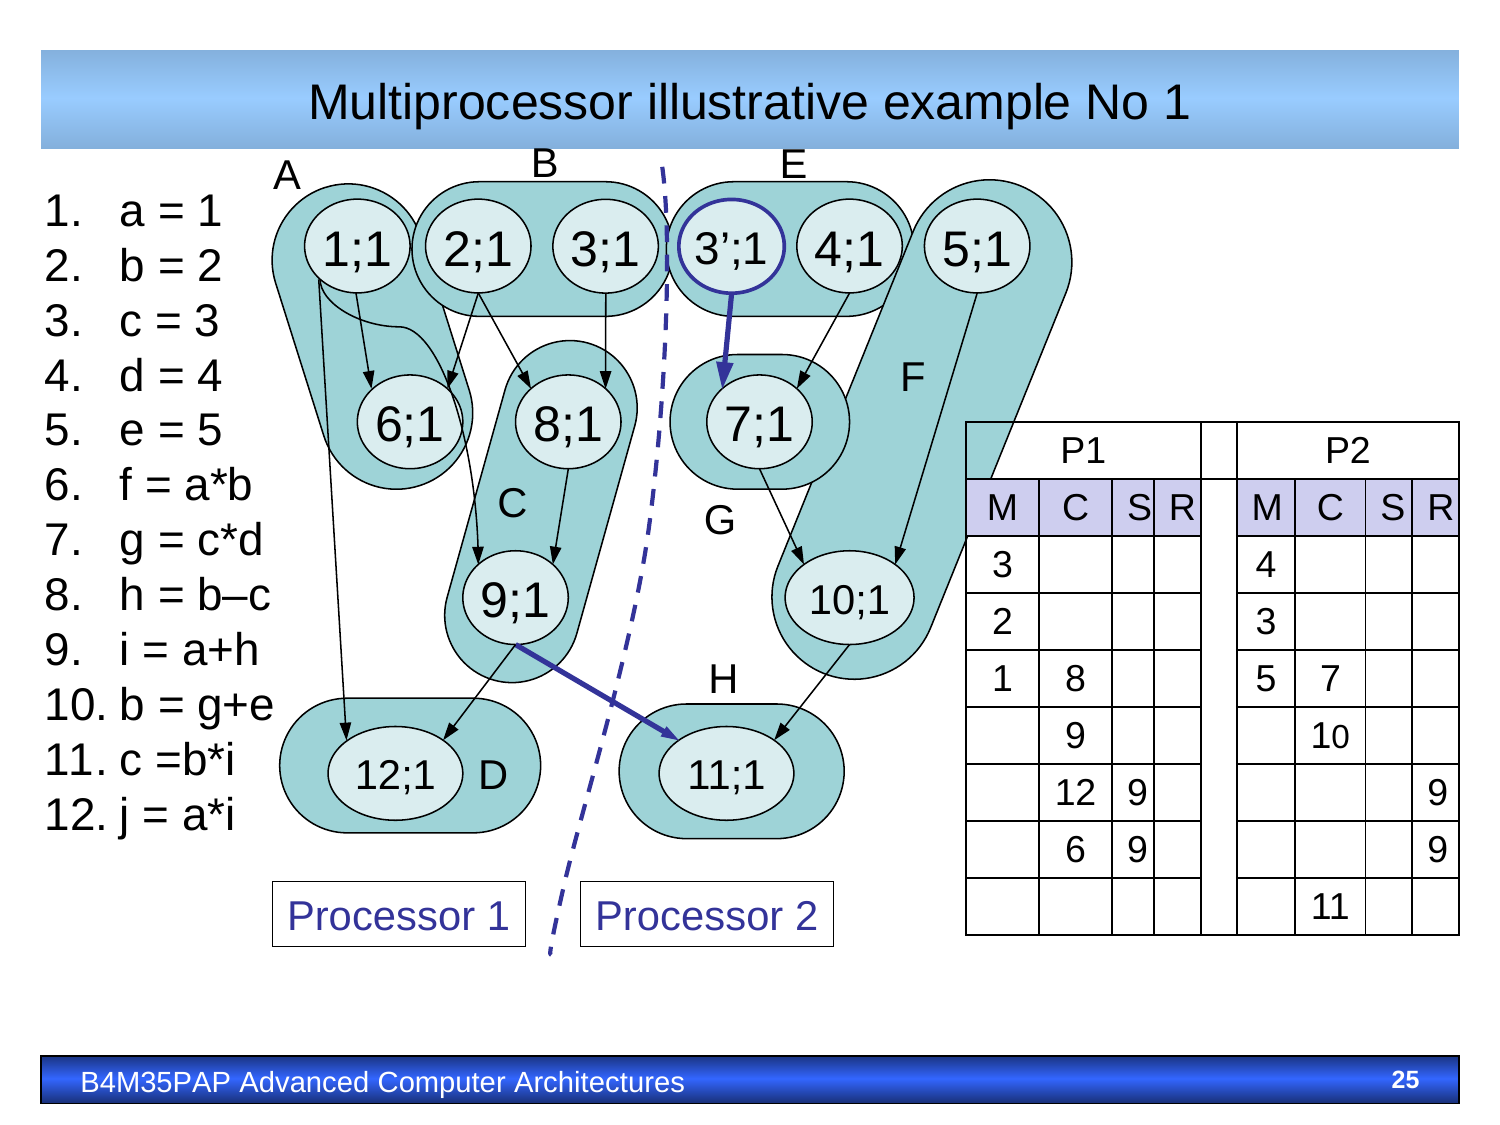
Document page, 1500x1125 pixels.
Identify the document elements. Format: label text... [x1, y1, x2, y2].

text_box 1;1 [304, 199, 411, 293]
table_cell 4 [1238, 537, 1294, 592]
table_cell [967, 822, 1038, 877]
table_cell [1040, 594, 1111, 649]
table_cell [1366, 879, 1411, 934]
text_box 4;1 [796, 199, 903, 293]
text_box 8;1 [515, 374, 622, 469]
table_cell [1155, 708, 1200, 763]
table_header P2 [1238, 423, 1458, 478]
table_cell 10 [1296, 708, 1365, 763]
text_box Processor 2 [580, 881, 834, 947]
table_cell [1113, 879, 1153, 934]
text_box [722, 294, 732, 389]
text_box F [885, 342, 941, 408]
text_box D [463, 740, 524, 806]
table_cell 9 [1413, 822, 1458, 877]
table_cell M [1238, 480, 1294, 535]
text_box [774, 644, 850, 741]
table_cell [1040, 537, 1111, 592]
table_cell [1413, 594, 1458, 649]
text_box E [764, 129, 823, 195]
table_cell [1113, 708, 1153, 763]
table_cell C [1040, 480, 1111, 535]
text_box 3’;1 [678, 199, 785, 294]
table_cell [1238, 708, 1294, 763]
table_cell [1413, 708, 1458, 763]
text_box H [693, 644, 754, 710]
table_header P1 [967, 423, 1200, 478]
table_cell [1155, 879, 1200, 934]
table_cell [1413, 879, 1458, 934]
text_box 5;1 [924, 199, 1030, 293]
table_cell [1202, 480, 1236, 934]
table_cell 7 [1296, 651, 1365, 706]
text_box 6;1 [357, 374, 463, 469]
text_box A [258, 140, 316, 206]
text_box 7;1 [706, 374, 813, 469]
title Multiprocessor illustrative example No 1 [41, 50, 1459, 149]
table_cell [967, 879, 1038, 934]
table_cell [1113, 594, 1153, 649]
table_cell [1366, 537, 1411, 592]
table_cell [1296, 594, 1365, 649]
table_cell [1040, 879, 1111, 934]
table_cell [1155, 822, 1200, 877]
table_cell [967, 765, 1038, 820]
table_cell [1366, 708, 1411, 763]
table_cell [1238, 879, 1294, 934]
table_cell M [967, 480, 1038, 535]
text_box [318, 279, 347, 741]
table_cell R [1155, 480, 1200, 535]
table_cell 3 [967, 537, 1038, 592]
table_cell S [1366, 480, 1411, 535]
text_box 9;1 [462, 550, 569, 645]
table_cell 12 [1040, 765, 1111, 820]
table_cell 9 [1113, 822, 1153, 877]
table_cell [1113, 537, 1153, 592]
table_cell [1238, 765, 1294, 820]
text_box [447, 292, 532, 389]
table_cell [1155, 594, 1200, 649]
text_box Processor 1 [272, 881, 526, 947]
table_cell [1296, 822, 1365, 877]
text_box 3;1 [552, 199, 659, 294]
list a = 1 b = 2 c = 3 d = 4 e = 5 f = a*b g = c*d h = b–c i = a+h b = g+e c =b*i j = a*i [29, 172, 1465, 1000]
table_cell 2 [967, 594, 1038, 649]
table_cell 5 [1238, 651, 1294, 706]
table_cell [1296, 765, 1365, 820]
table_cell S [1113, 480, 1153, 535]
table_cell [1155, 765, 1200, 820]
text_box 10;1 [785, 550, 915, 645]
table_cell [1238, 822, 1294, 877]
table_cell 11 [1296, 879, 1365, 934]
table_cell [1155, 651, 1200, 706]
table_cell [1296, 537, 1365, 592]
table_cell [1366, 651, 1411, 706]
text_box 2;1 [425, 199, 532, 293]
text_box [355, 292, 372, 389]
text_box 12;1 [328, 726, 463, 821]
table_cell [1366, 822, 1411, 877]
table_cell [1155, 537, 1200, 592]
table_cell [1366, 594, 1411, 649]
table_cell 9 [1113, 765, 1153, 820]
text_box [615, 702, 679, 741]
table_cell 1 [967, 651, 1038, 706]
table_cell 3 [1238, 594, 1294, 649]
text_box B [515, 128, 574, 194]
table_header [1202, 423, 1236, 478]
table_cell 9 [1413, 765, 1458, 820]
text_box G [688, 485, 752, 550]
text_box [759, 468, 804, 565]
table_cell [967, 708, 1038, 763]
text_box C [482, 468, 543, 534]
table_cell [1113, 651, 1153, 706]
table_cell R [1413, 480, 1458, 535]
text_box [443, 644, 610, 741]
text_box 11;1 [659, 726, 794, 821]
table_cell [1413, 537, 1458, 592]
text_box [552, 468, 569, 565]
table_cell [1366, 765, 1411, 820]
table_cell 8 [1040, 651, 1111, 706]
table_cell [1413, 651, 1458, 706]
text_box [796, 292, 850, 389]
table_cell 6 [1040, 822, 1111, 877]
table_cell 9 [1040, 708, 1111, 763]
text_box [895, 292, 978, 565]
table_cell C [1296, 480, 1365, 535]
